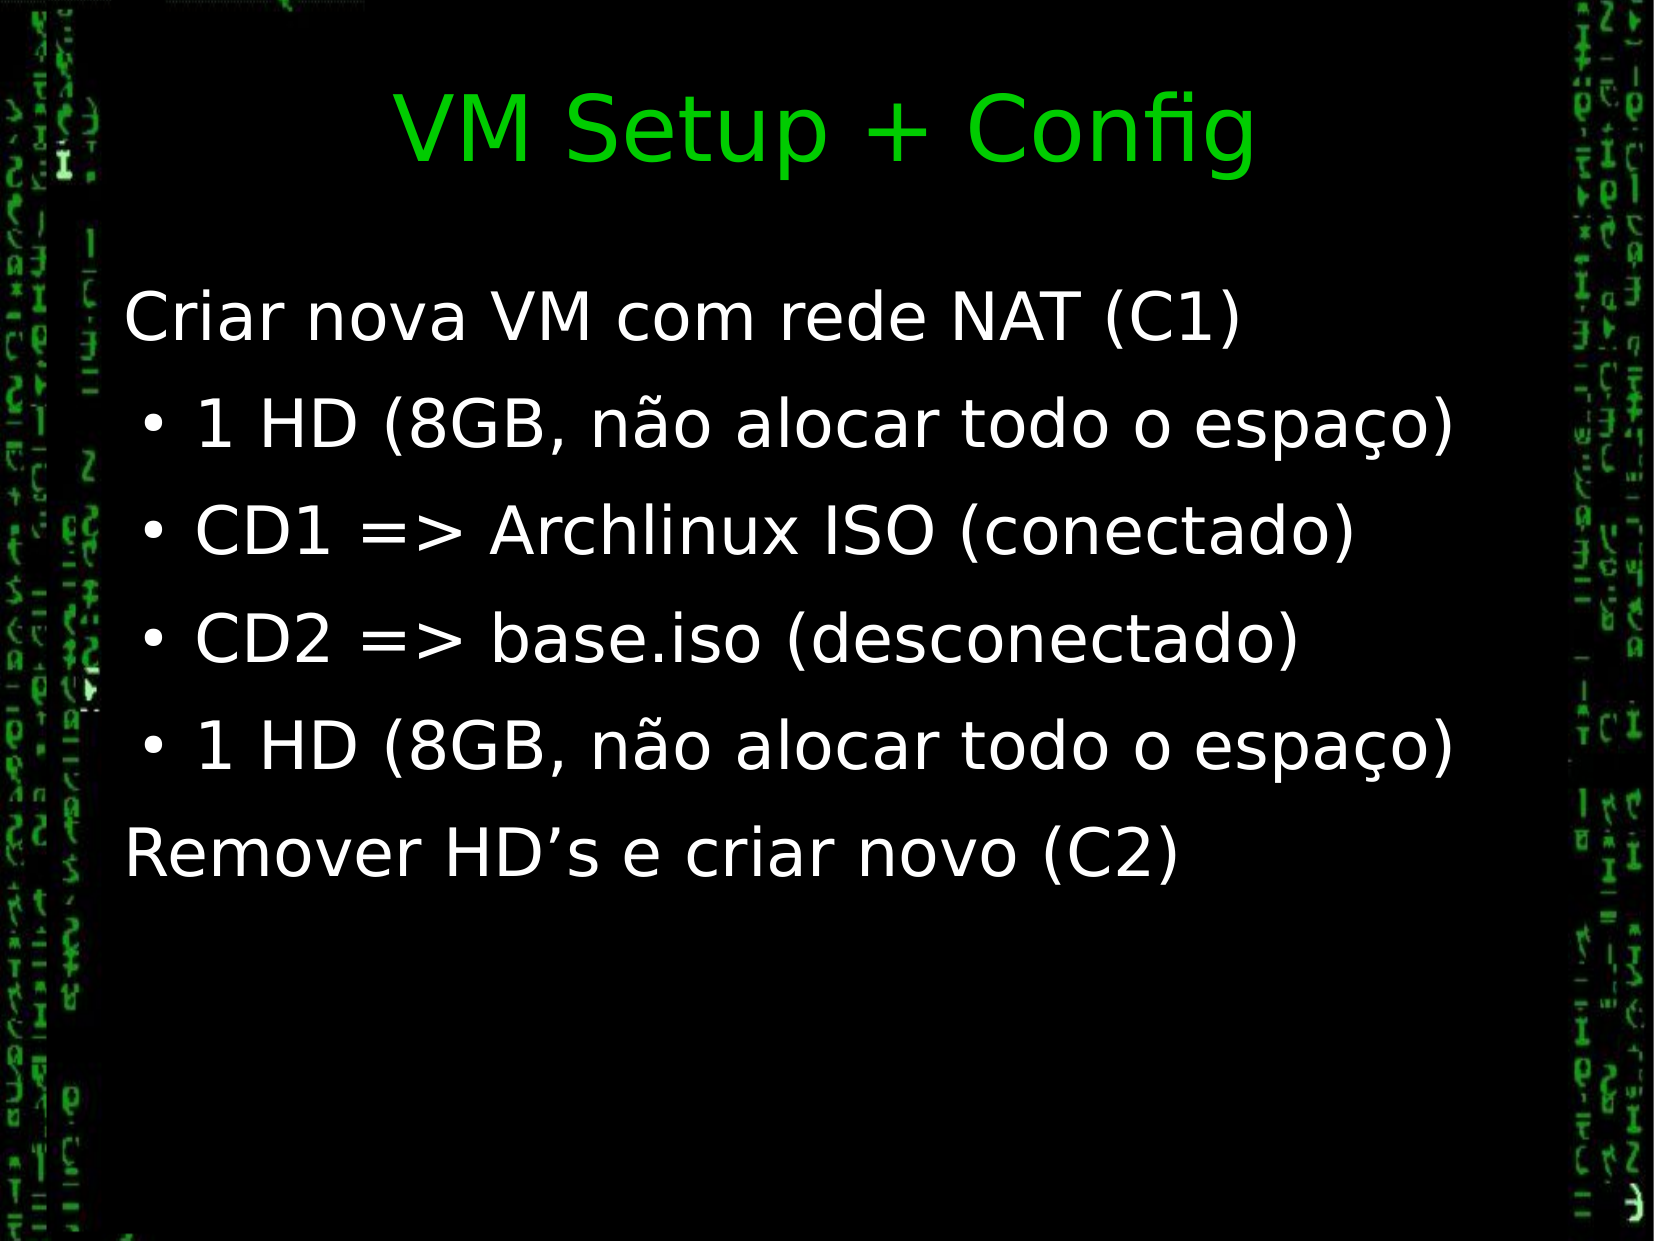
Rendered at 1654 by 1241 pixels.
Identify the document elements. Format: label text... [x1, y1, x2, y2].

title VM Setup + Config [82, 25, 1571, 233]
picture [0, 0, 1654, 1241]
list Criar nova VM com rede NAT (C1) 1 HD (8GB, não alocar todo o espaço) CD1 => Archlinux ISO (conectado) CD2 => base.iso (desconectado) 1 HD (8GB, não alocar todo o espaço) Remover HD’s e criar novo (C2) [124, 278, 1613, 1189]
